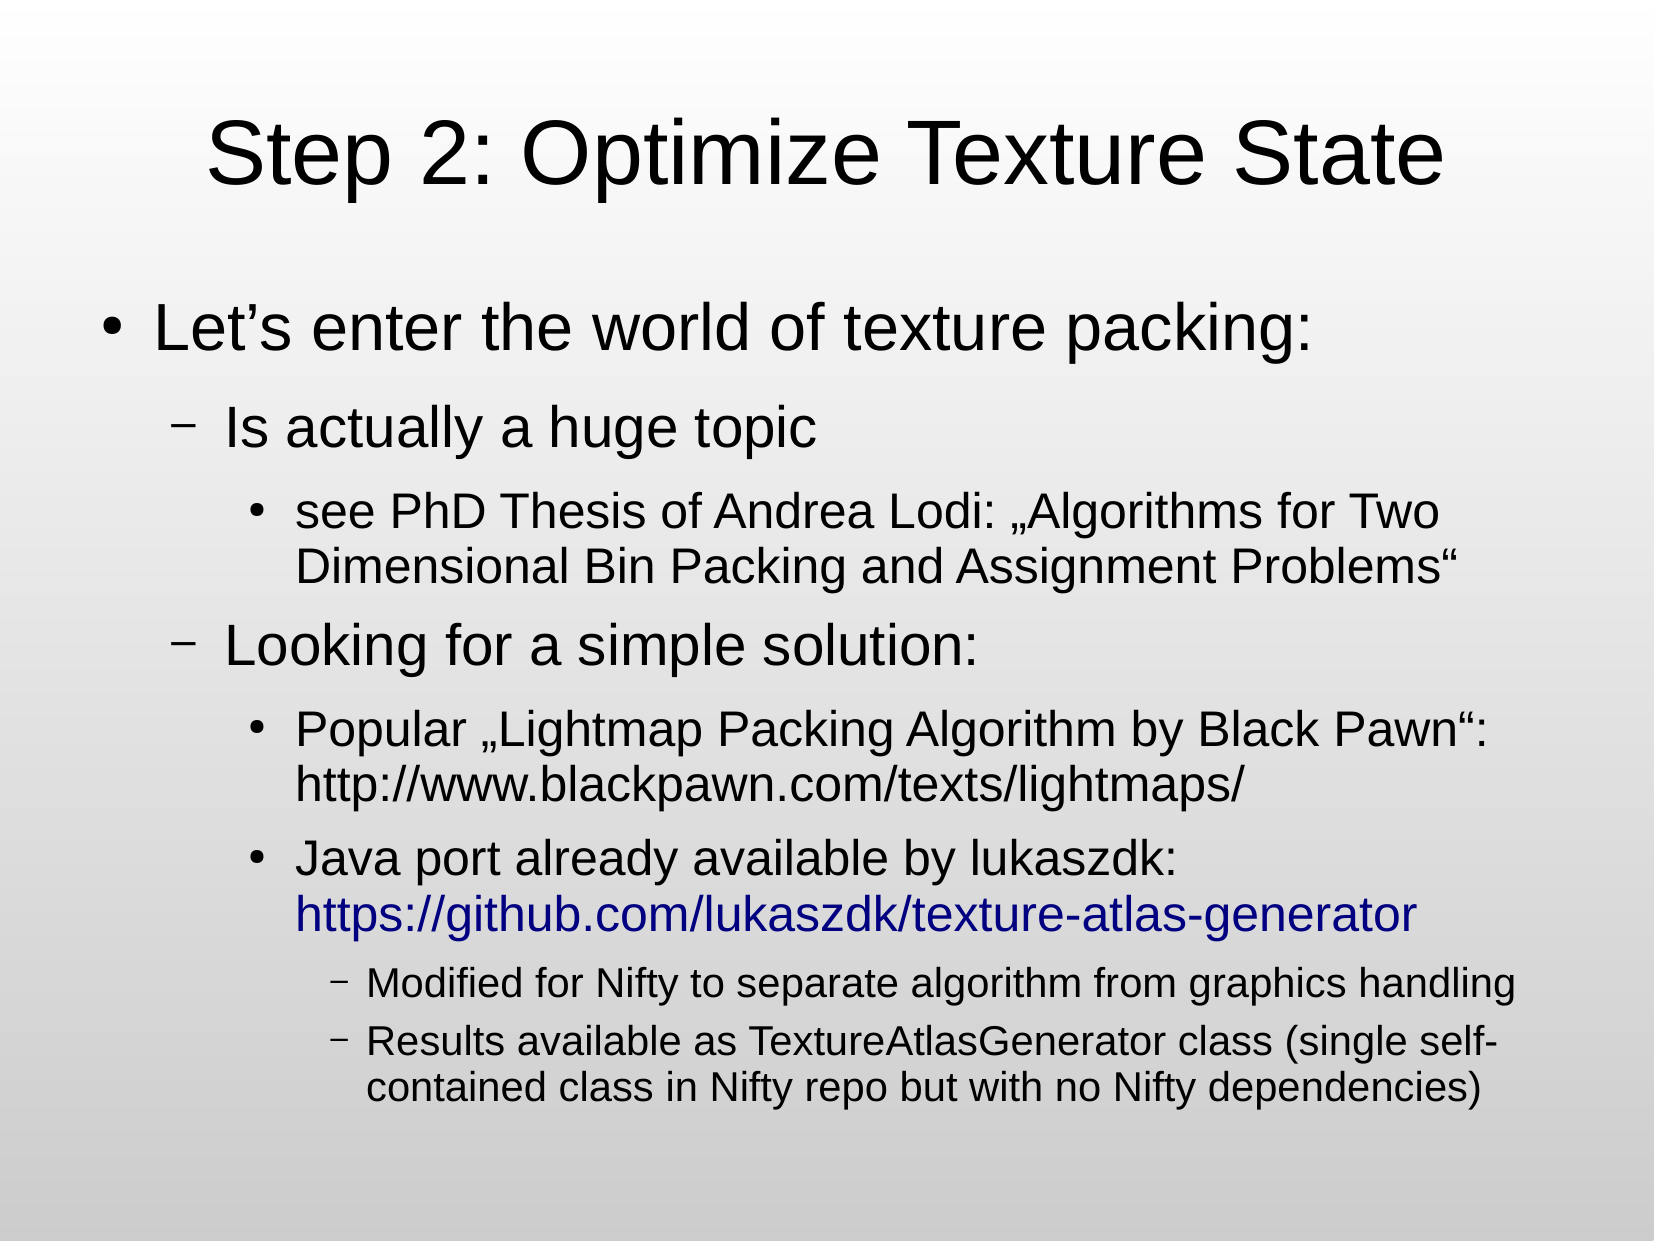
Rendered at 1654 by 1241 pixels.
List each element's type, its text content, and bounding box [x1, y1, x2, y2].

title Step 2: Optimize Texture State [82, 49, 1571, 257]
list Let’s enter the world of texture packing: Is actually a huge topic see PhD Thesis of Andrea Lodi: „Algorithms for Two Dimensional Bin Packing and Assignment Problems“ Looking for a simple solution: Popular „Lightmap Packing Algorithm by Black Pawn“: http://www.blackpawn.com/texts/lightmaps/ Java port already available by lukaszdk: https://github.com/lukaszdk/texture-atlas-generator Modified for Nifty to separate algorithm from graphics handling Results available as TextureAtlasGenerator class (single self-contained class in Nifty repo but with no Nifty dependencies) [82, 290, 1571, 1111]
